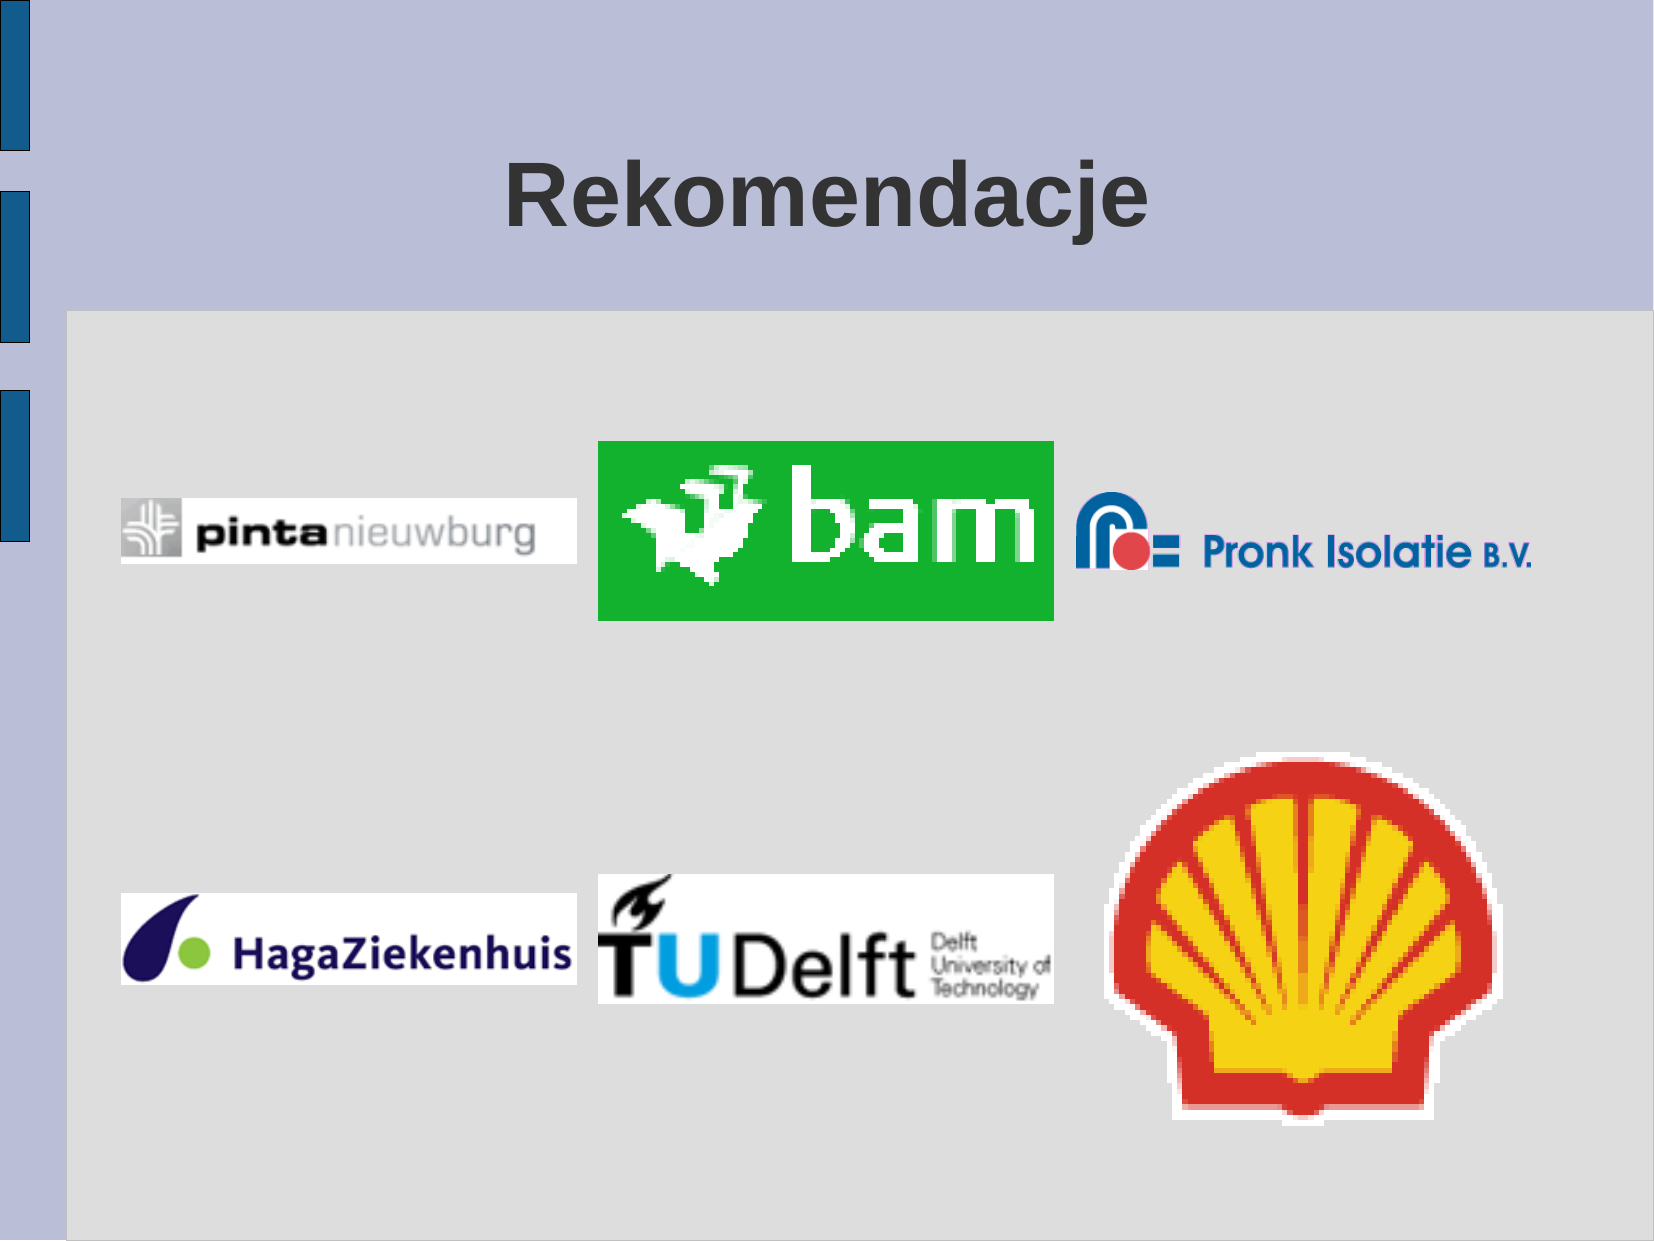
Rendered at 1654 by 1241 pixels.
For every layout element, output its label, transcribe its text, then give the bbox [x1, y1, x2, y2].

picture [1104, 752, 1503, 1126]
picture [598, 441, 1054, 621]
picture [121, 498, 577, 564]
title Rekomendacje [121, 91, 1534, 299]
picture [1076, 492, 1531, 570]
picture [121, 893, 577, 985]
picture [598, 874, 1054, 1004]
